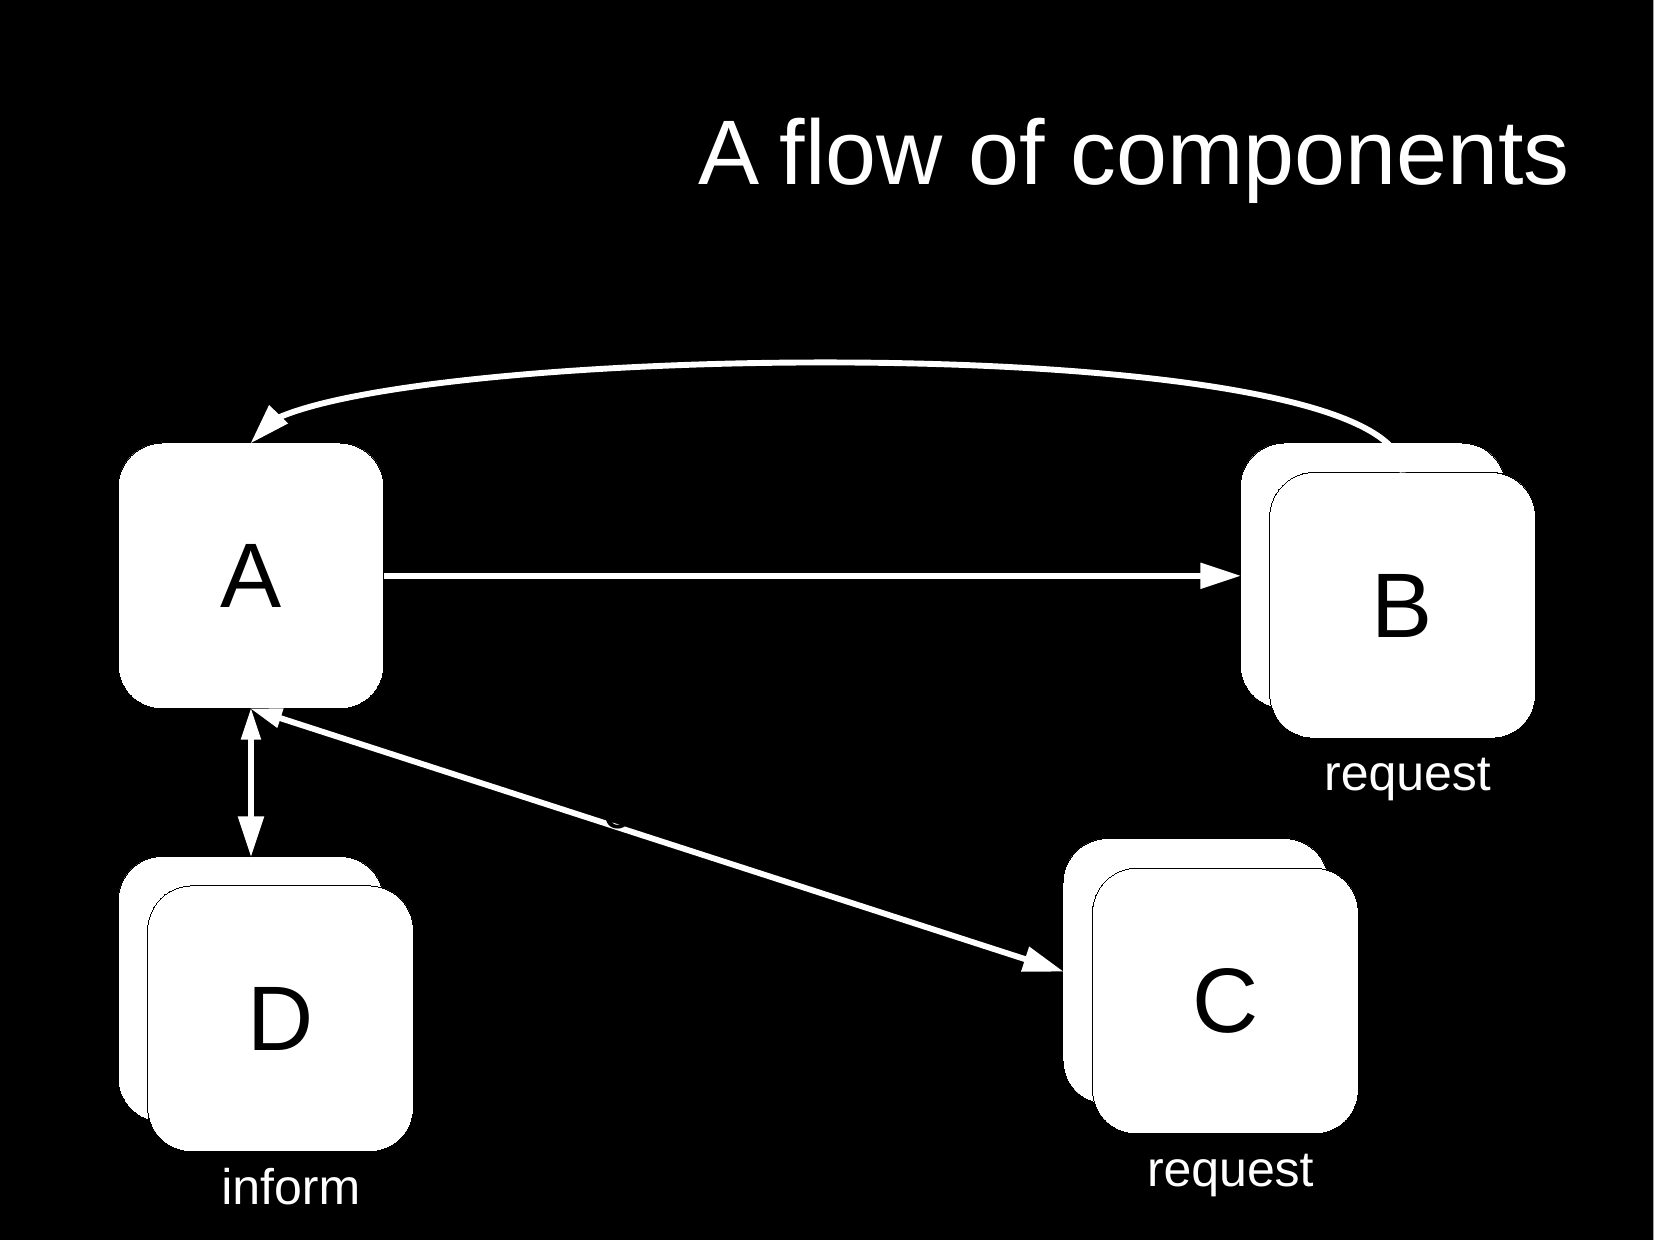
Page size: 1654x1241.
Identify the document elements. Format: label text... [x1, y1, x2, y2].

text_box request [1132, 1133, 1329, 1211]
text_box A [1392, 442, 1504, 474]
text_box A [1240, 442, 1399, 707]
text_box A [1062, 838, 1327, 1103]
text_box D [147, 885, 414, 1152]
text_box A [118, 856, 382, 1120]
title A flow of components [82, 56, 1571, 250]
text_box request [1309, 738, 1506, 816]
text_box inform [206, 1152, 376, 1229]
text_box C [1092, 868, 1359, 1134]
text_box B [1269, 472, 1536, 738]
text_box A [118, 442, 384, 709]
